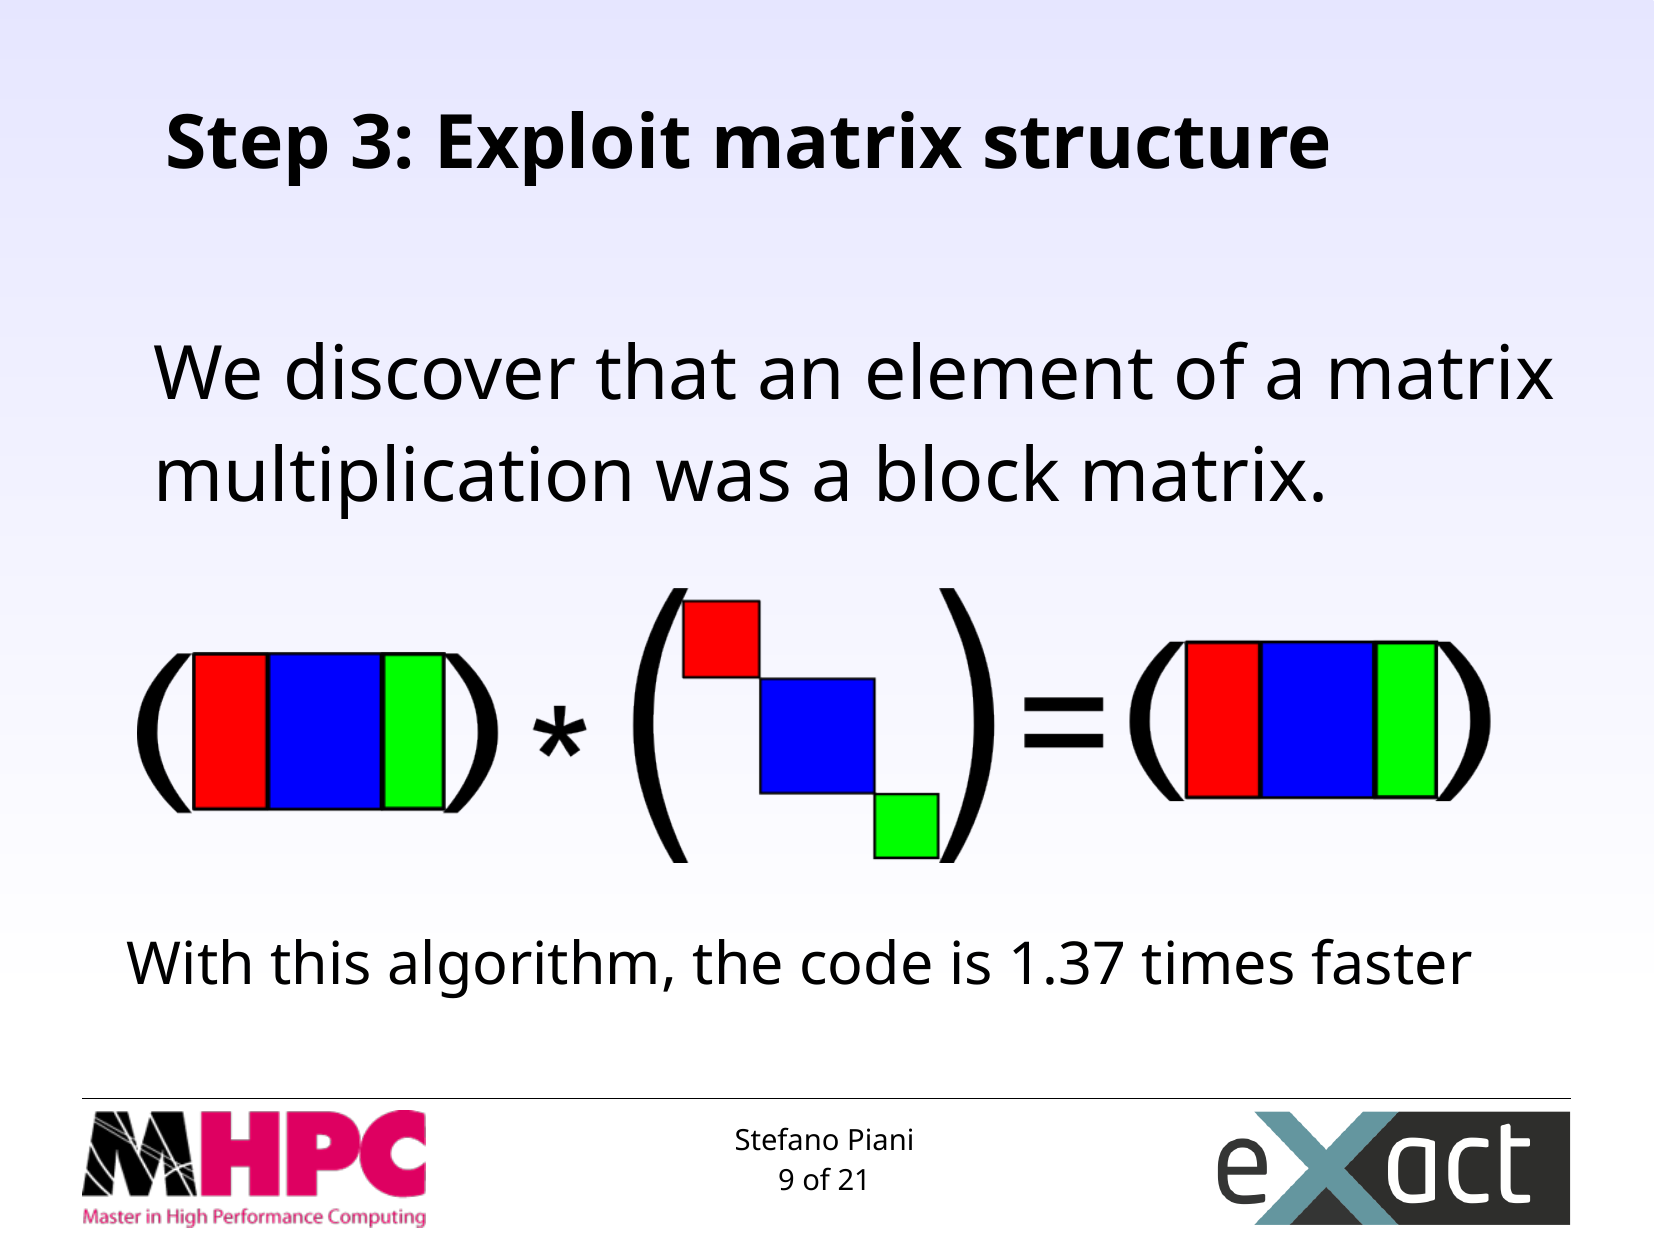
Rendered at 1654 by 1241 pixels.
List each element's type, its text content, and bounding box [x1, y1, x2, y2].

picture [82, 1110, 426, 1228]
list We discover that an element of a matrix multiplication was a block matrix. [82, 319, 1571, 615]
title Step 3: Exploit matrix structure [165, 35, 1583, 243]
picture [1216, 1110, 1571, 1226]
picture [137, 588, 1501, 863]
list With this algorithm, the code is 1.37 times faster [70, 921, 1560, 1052]
